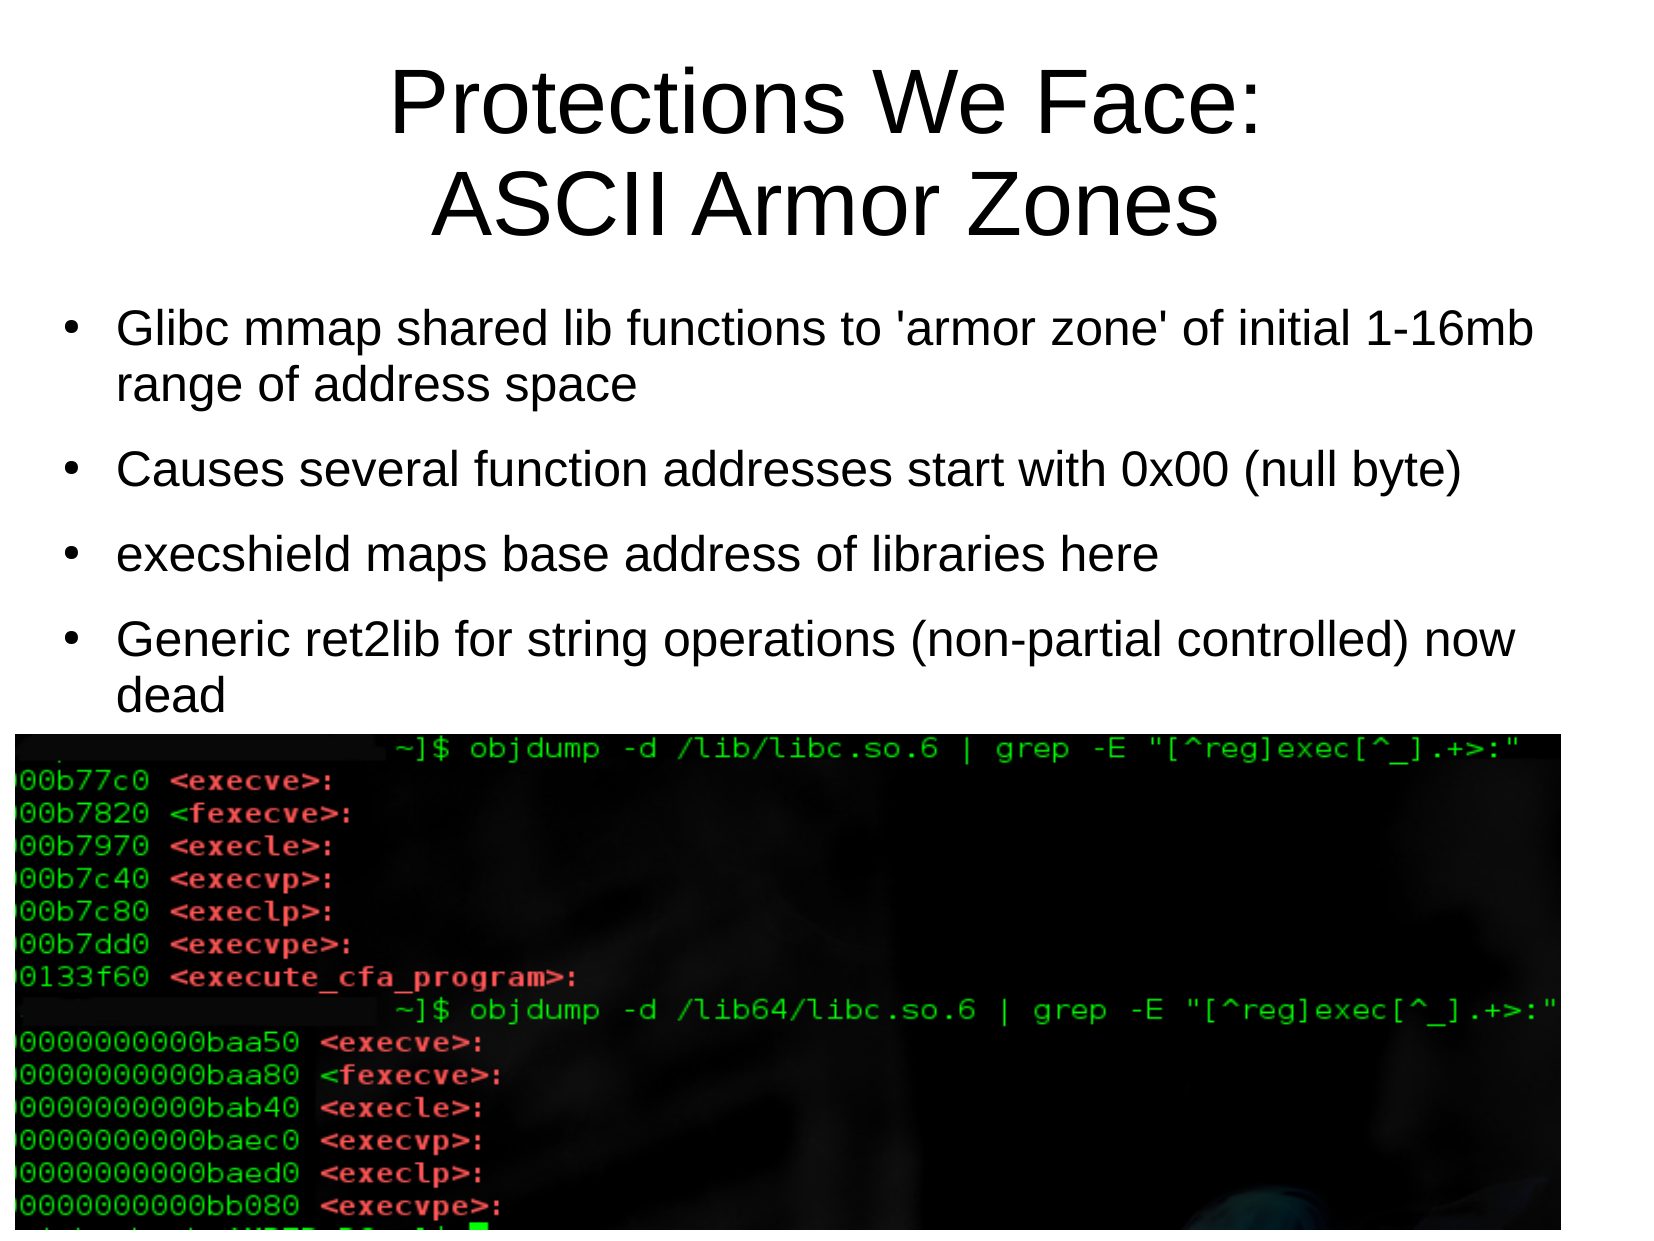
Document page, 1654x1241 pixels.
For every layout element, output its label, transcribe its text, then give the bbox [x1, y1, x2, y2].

title Protections We Face: ASCII Armor Zones [82, 49, 1571, 257]
picture [15, 734, 1561, 1231]
list Glibc mmap shared lib functions to 'armor zone' of initial 1-16mb range of address space Causes several function addresses start with 0x00 (null byte) execshield maps base address of libraries here Generic ret2lib for string operations (non-partial controlled) now dead [44, 300, 1576, 1020]
